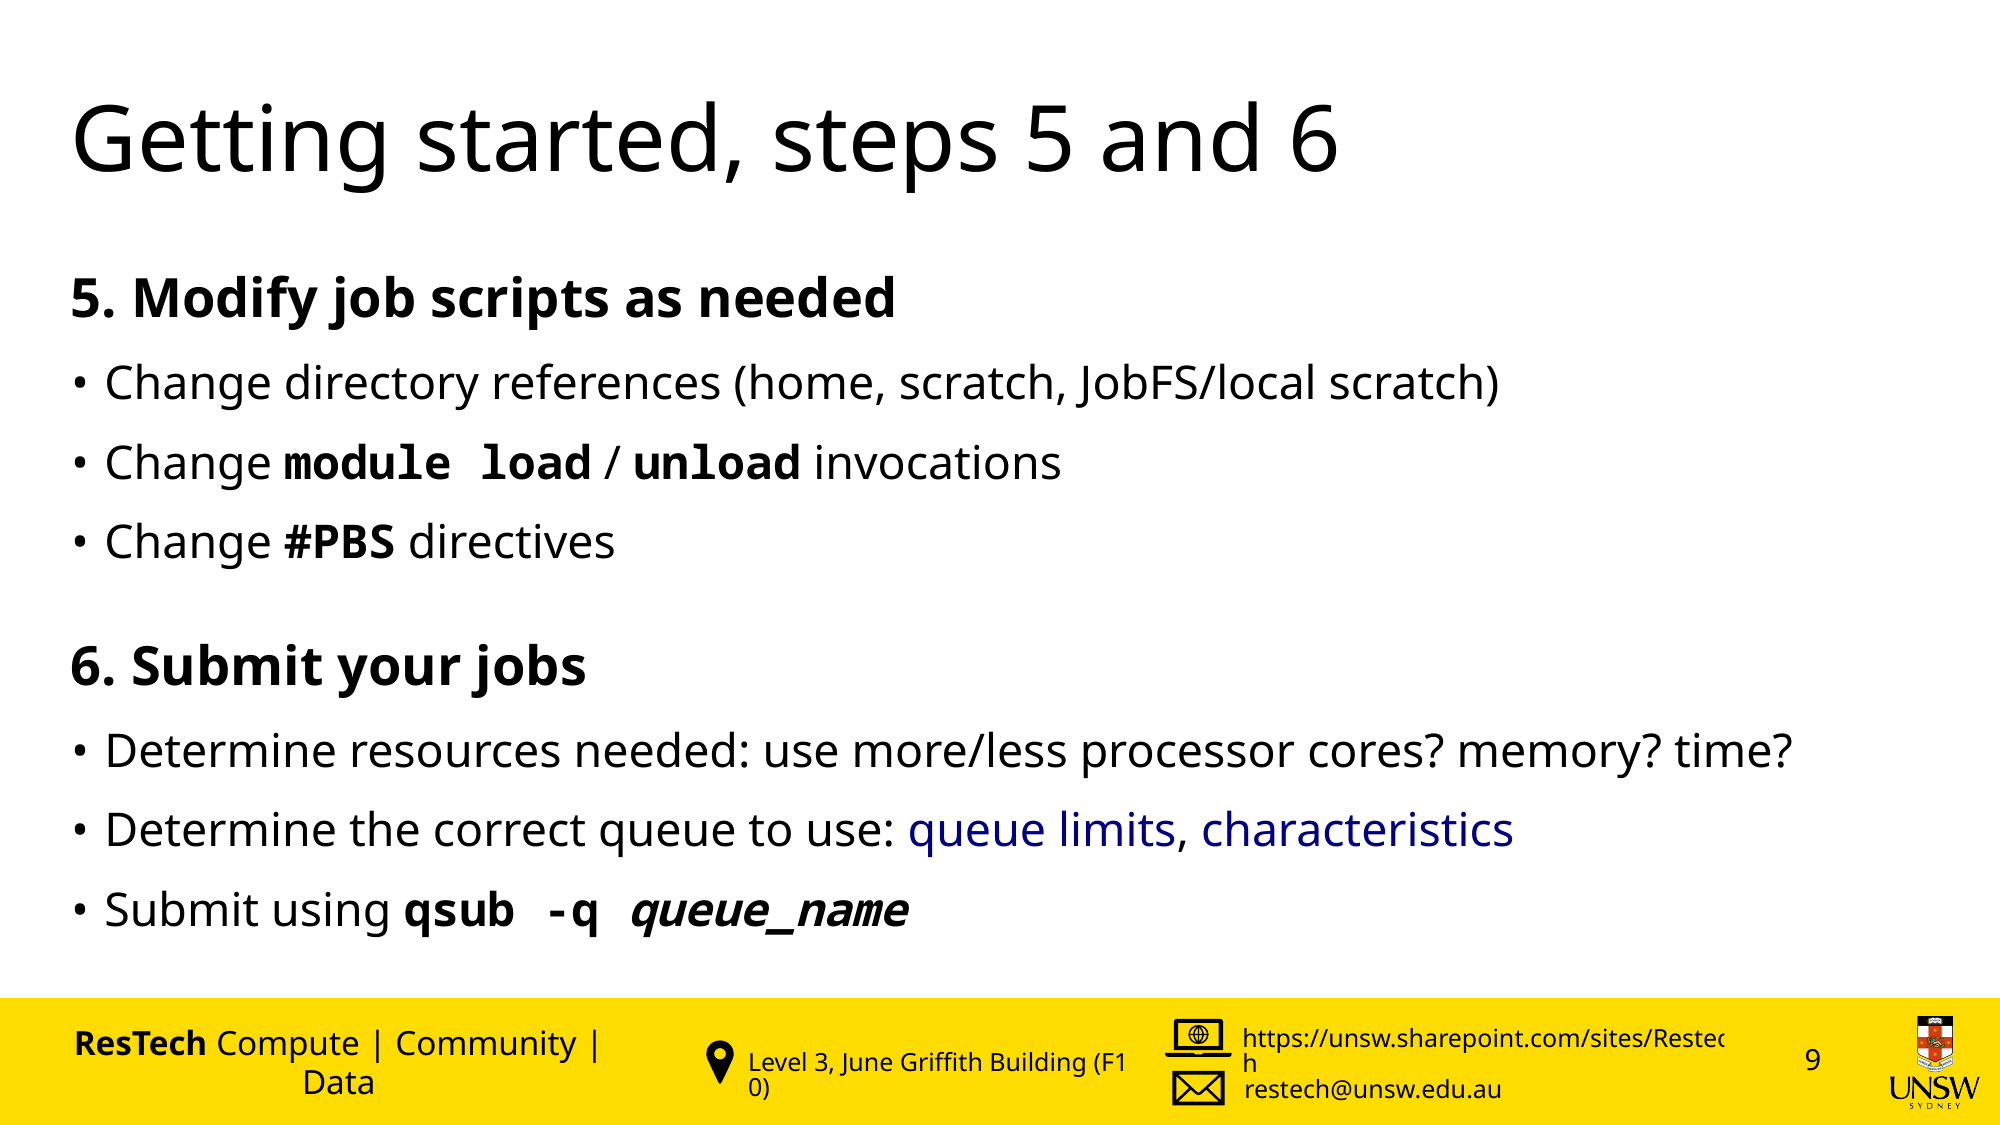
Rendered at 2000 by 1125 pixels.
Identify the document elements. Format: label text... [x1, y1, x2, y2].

title Getting started, steps 5 and 6 [70, 41, 1926, 231]
picture [1890, 1016, 1980, 1109]
list 5. Modify job scripts as needed Change directory references (home, scratch, JobFS/local scratch) Change module load / unload invocations Change #PBS directives 6. Submit your jobs Determine resources needed: use more/less processor cores? memory? time? Determine the correct queue to use: queue limits, characteristics Submit using qsub -q queue_name [70, 259, 1926, 951]
